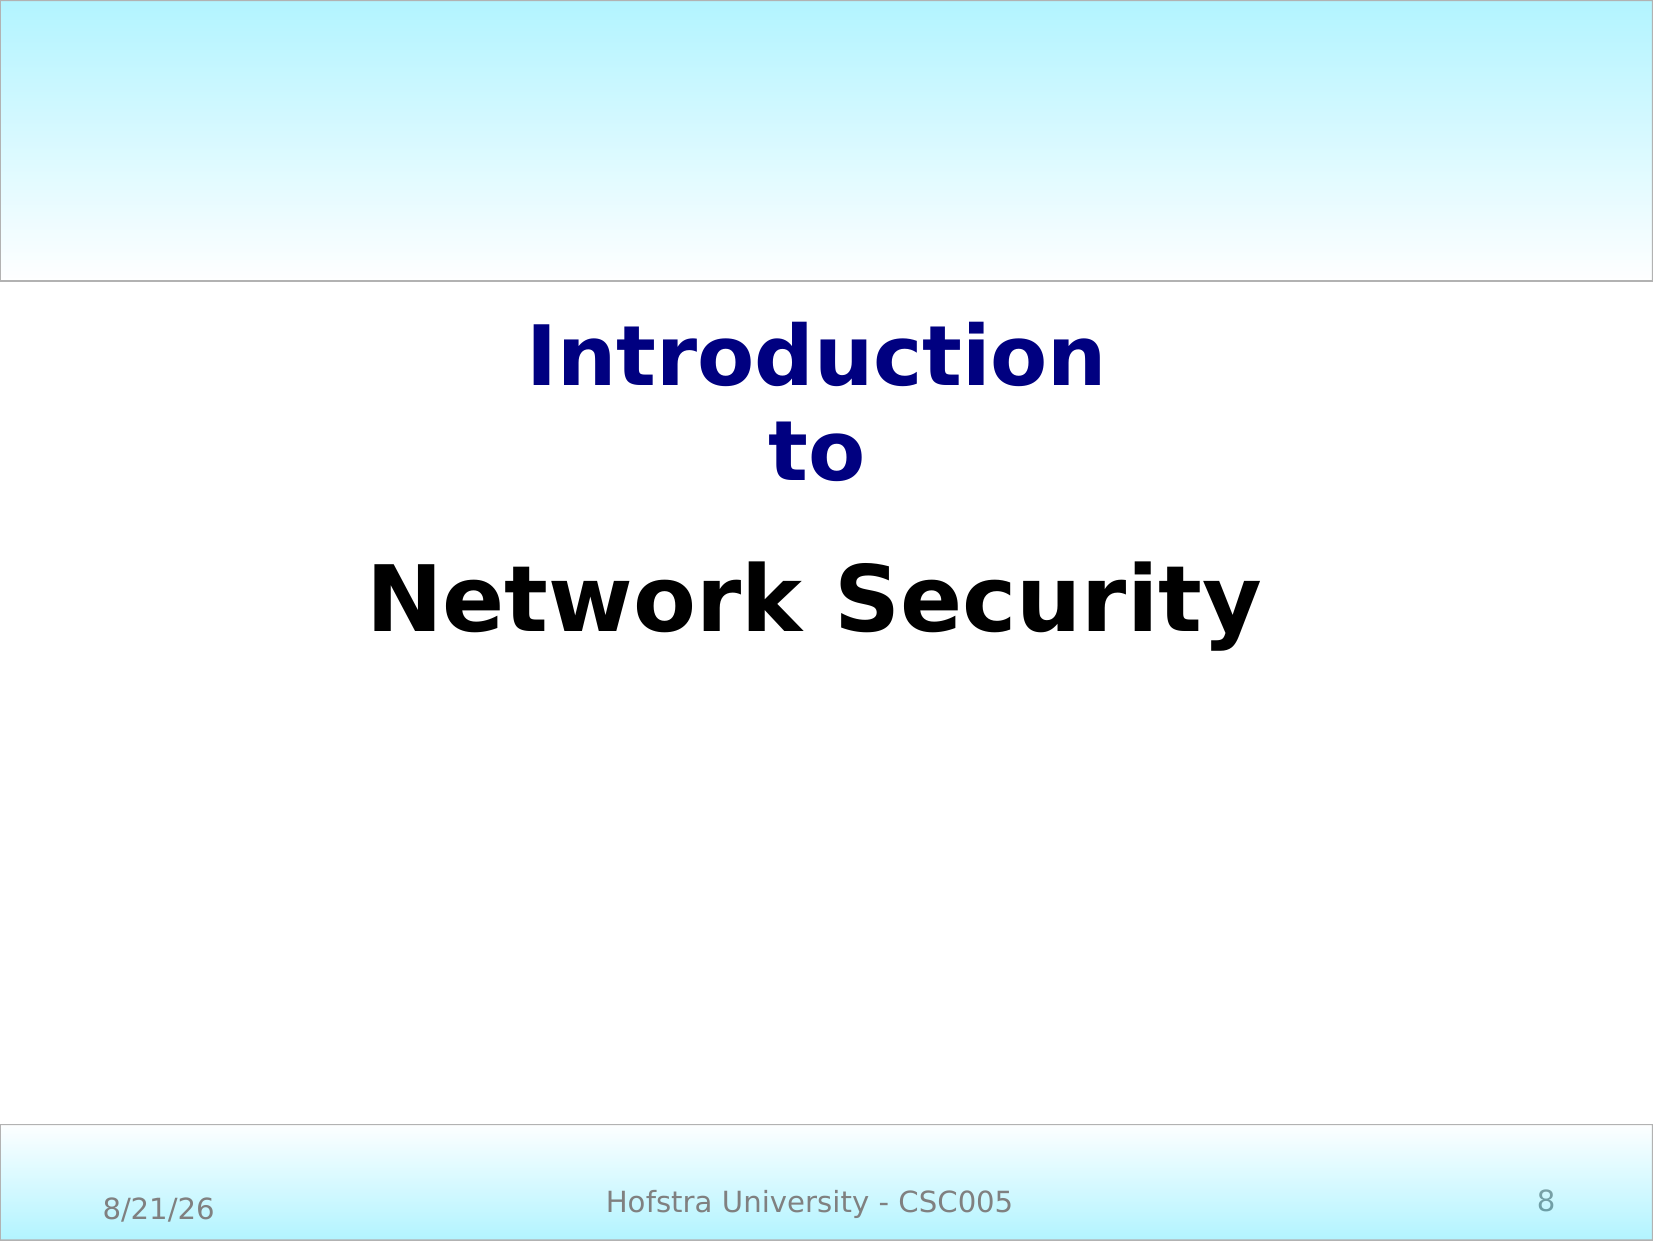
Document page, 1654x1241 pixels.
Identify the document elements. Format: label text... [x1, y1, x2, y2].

title Introduction to [112, 300, 1522, 508]
text_box Network Security [110, 537, 1520, 661]
